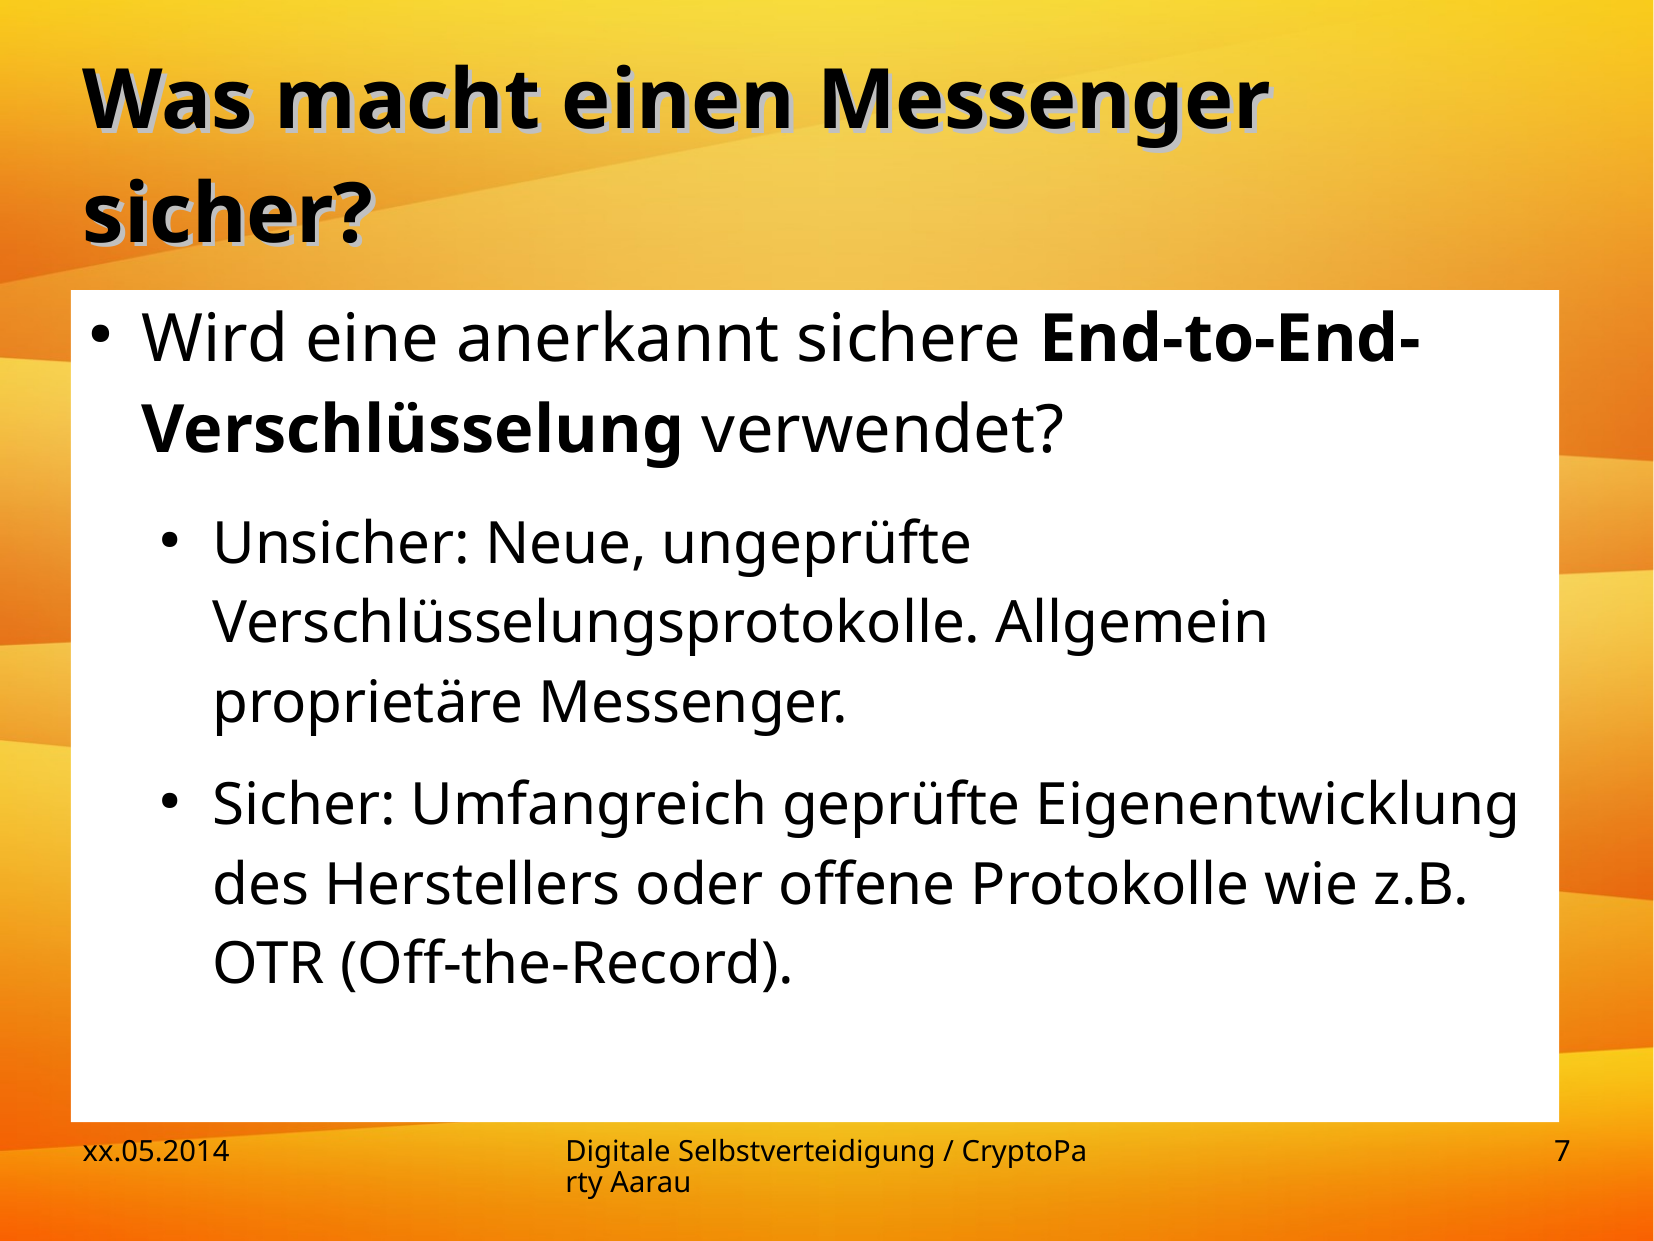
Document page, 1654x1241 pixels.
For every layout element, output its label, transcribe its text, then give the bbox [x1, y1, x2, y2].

list Wird eine anerkannt sichere End-to-End-Verschlüsselung verwendet? Unsicher: Neue, ungeprüfte Verschlüsselungsprotokolle. Allgemein proprietäre Messenger. Sicher: Umfangreich geprüfte Eigenentwicklung des Herstellers oder offene Protokolle wie z.B. OTR (Off-the-Record). [70, 290, 1560, 1123]
picture [0, 0, 1654, 1241]
title Was macht einen Messenger sicher? [82, 49, 1571, 257]
